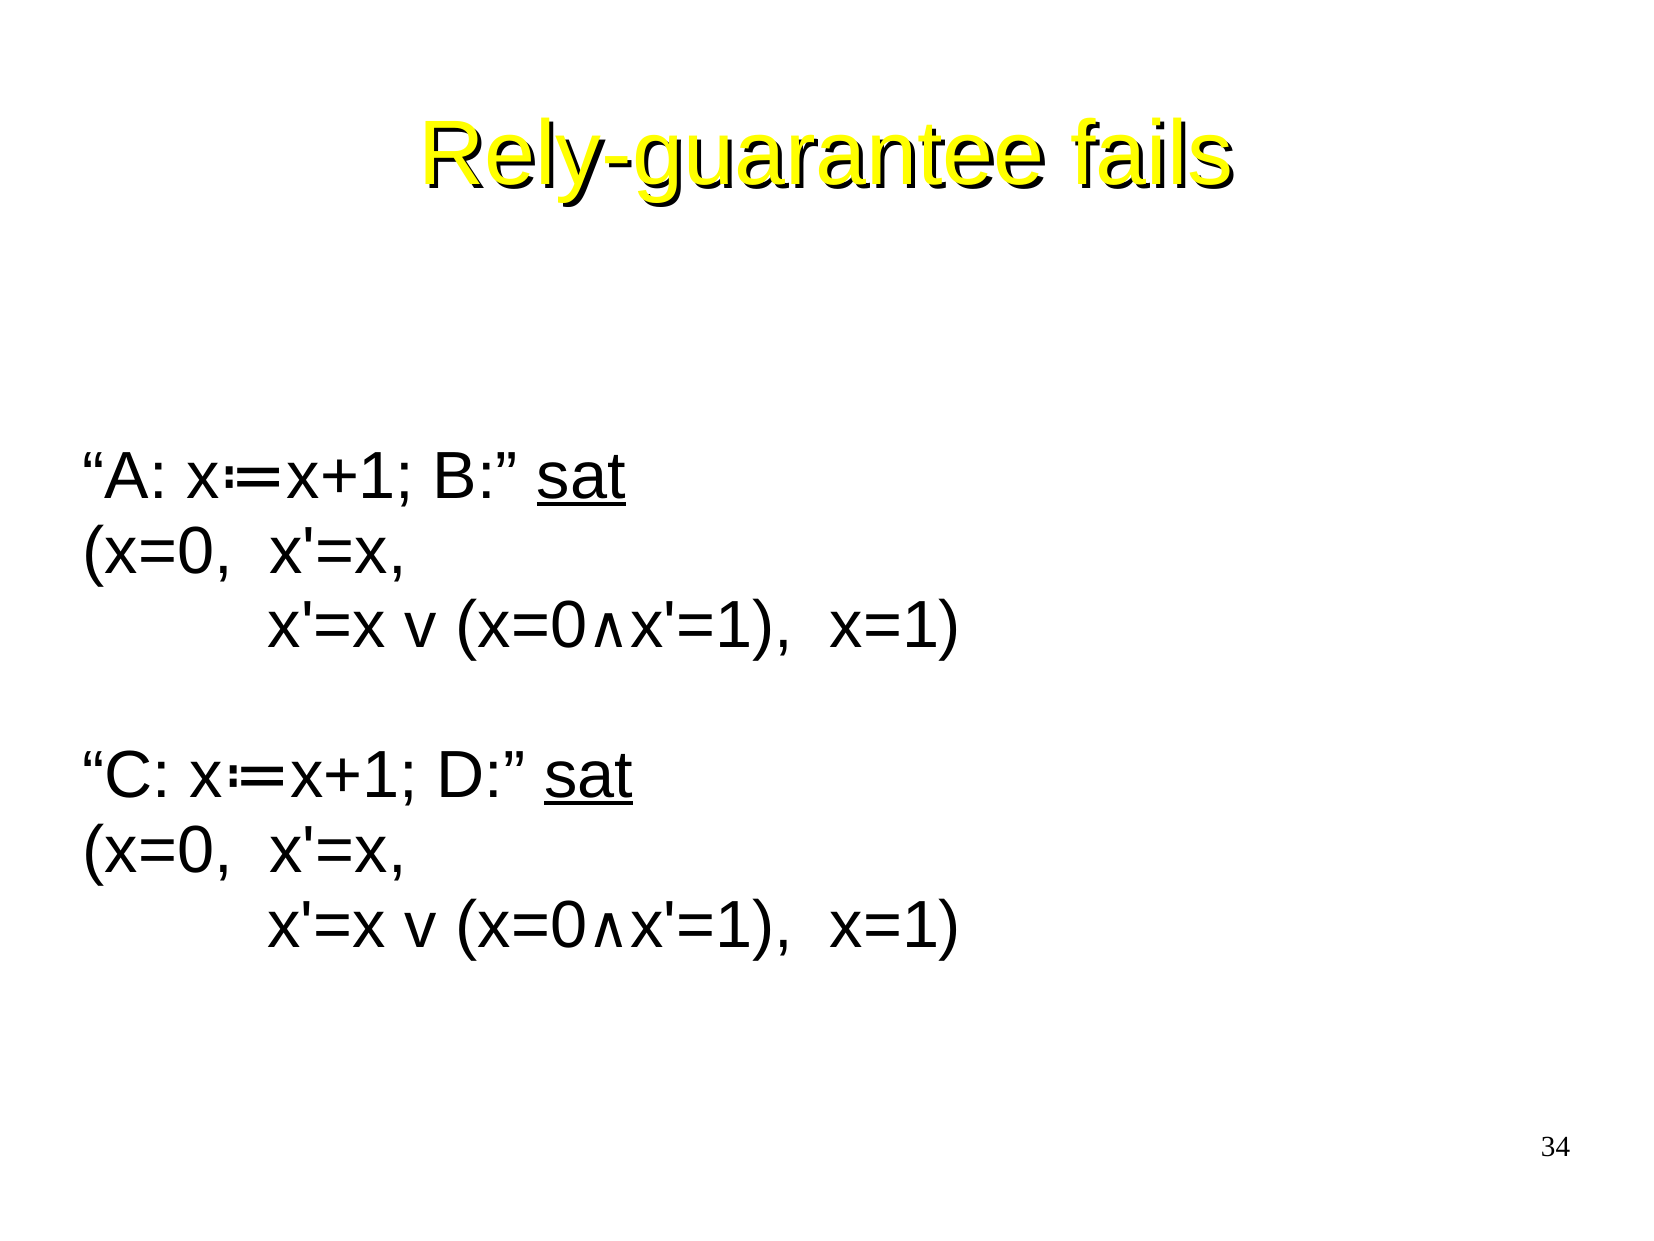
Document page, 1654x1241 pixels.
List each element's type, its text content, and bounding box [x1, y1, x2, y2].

title Rely-guarantee fails [82, 49, 1571, 257]
subtitle “A: x≔x+1; B:” sat (x=0, x'=x, x'=x v (x=0∧x'=1), x=1) “C: x≔x+1; D:” sat (x=0, x'=x, x'=x v (x=0∧x'=1), x=1) [82, 290, 1571, 1110]
